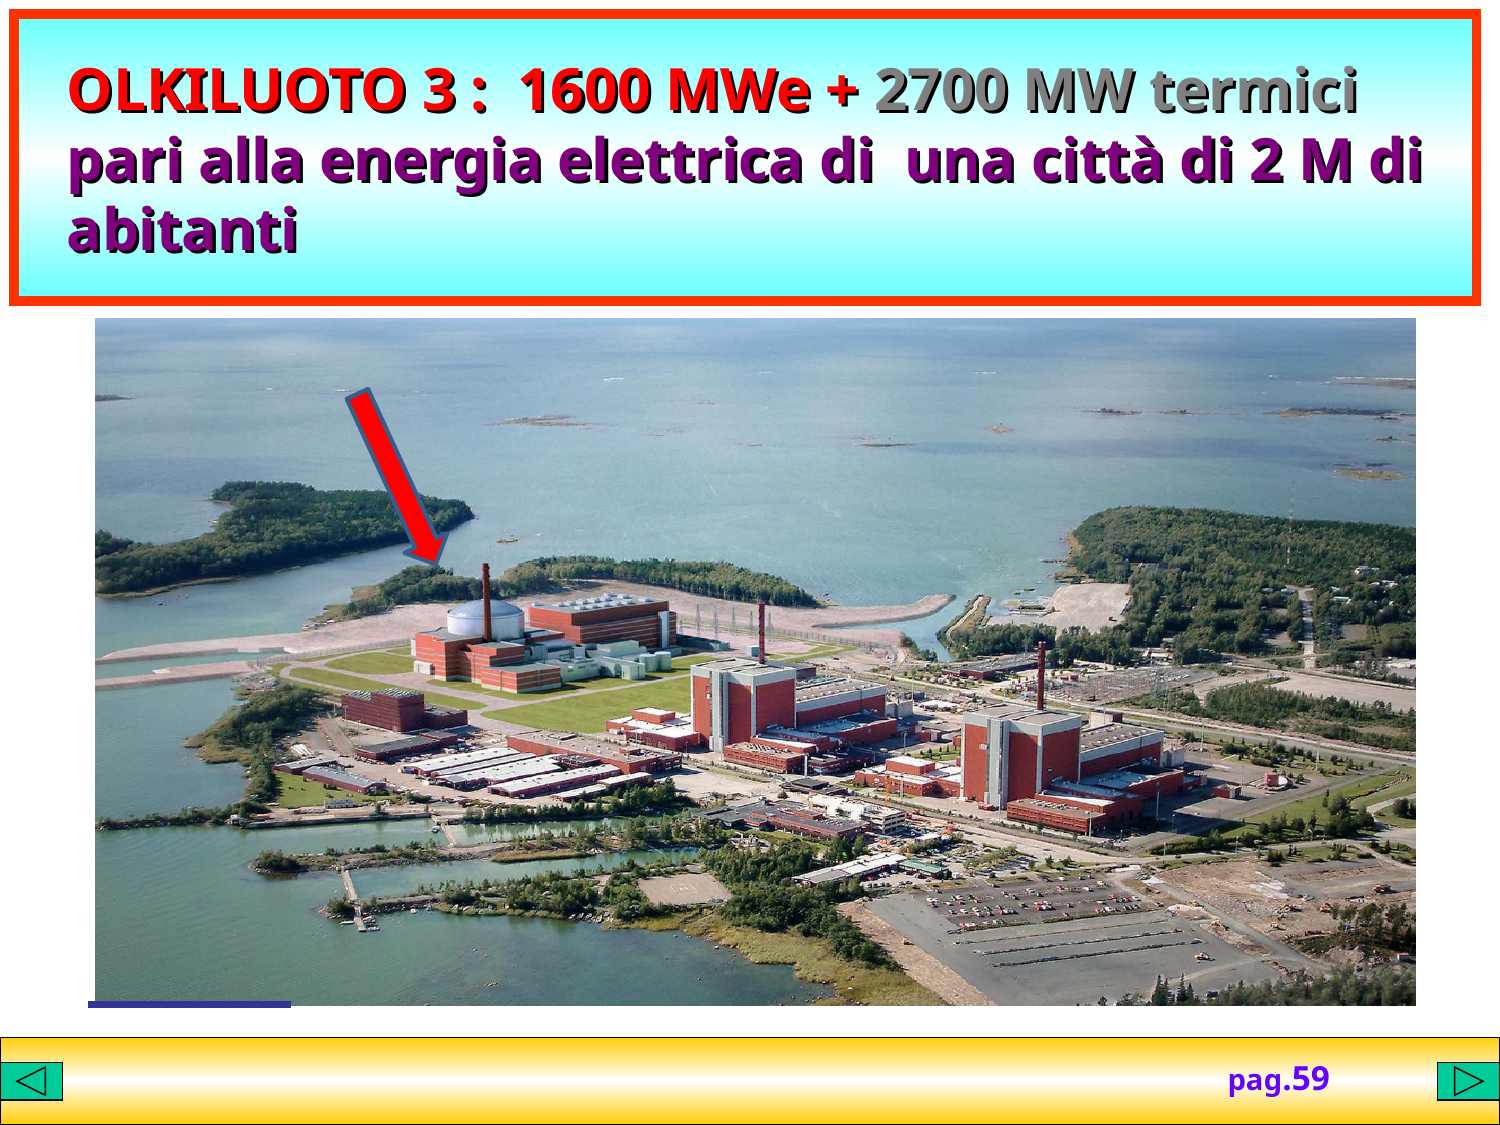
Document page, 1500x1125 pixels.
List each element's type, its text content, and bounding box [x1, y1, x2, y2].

title OLKILUOTO 3 : 1600 MWe + 2700 MW termici pari alla energia elettrica di una città di 2 M di abitanti [13, 13, 1477, 301]
picture [88, 309, 1422, 1008]
text_box [346, 389, 448, 565]
